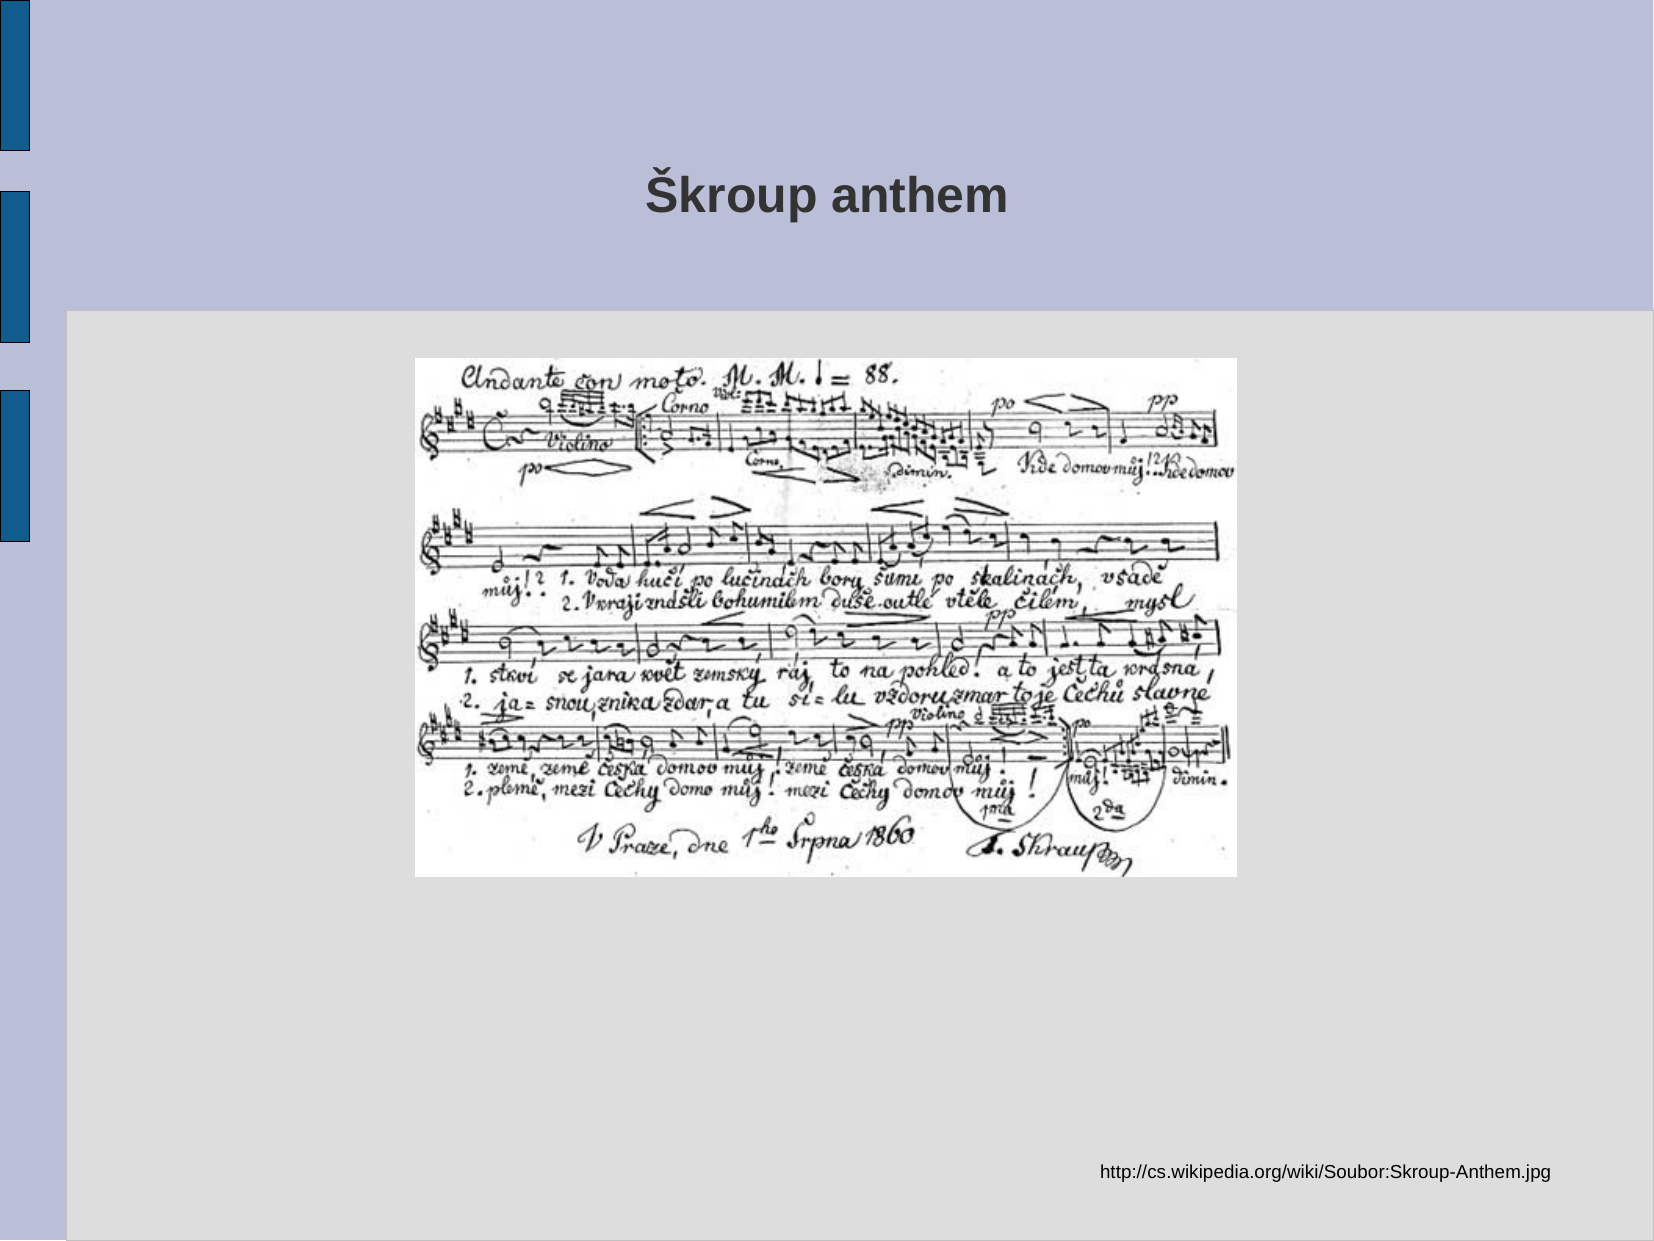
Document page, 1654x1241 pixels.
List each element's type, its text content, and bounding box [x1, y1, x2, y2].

title Škroup anthem [121, 91, 1534, 299]
picture [415, 358, 1237, 877]
text_box http://cs.wikipedia.org/wiki/Soubor:Skroup-Anthem.jpg [1085, 1153, 1625, 1211]
